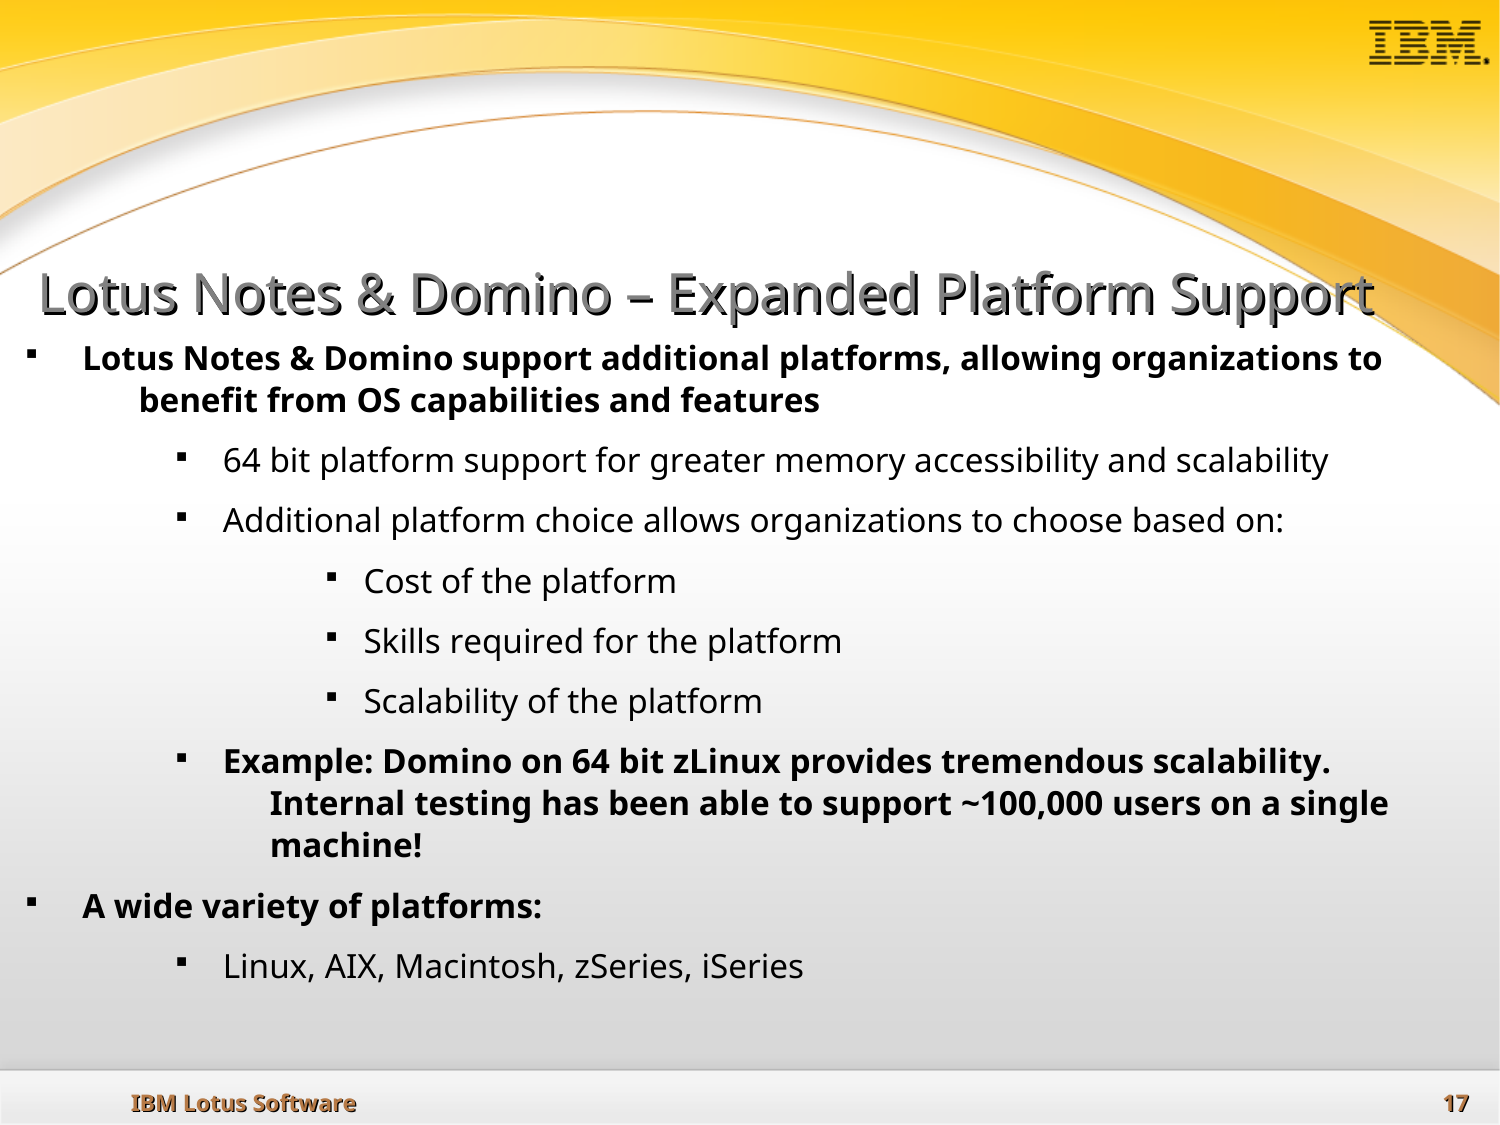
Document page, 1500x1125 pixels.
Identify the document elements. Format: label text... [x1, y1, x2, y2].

title Lotus Notes & Domino – Expanded Platform Support [22, 249, 1461, 332]
footer IBM Lotus Software [115, 1079, 679, 1125]
list Lotus Notes & Domino support additional platforms, allowing organizations to benefit from OS capabilities and features 64 bit platform support for greater memory accessibility and scalability Additional platform choice allows organizations to choose based on: Cost of the platform Skills required for the platform Scalability of the platform Example: Domino on 64 bit zLinux provides tremendous scalability. Internal testing has been able to support ~100,000 users on a single machine! A wide variety of platforms: Linux, AIX, Macintosh, zSeries, iSeries [26, 336, 1451, 1070]
picture [0, 0, 1500, 1125]
